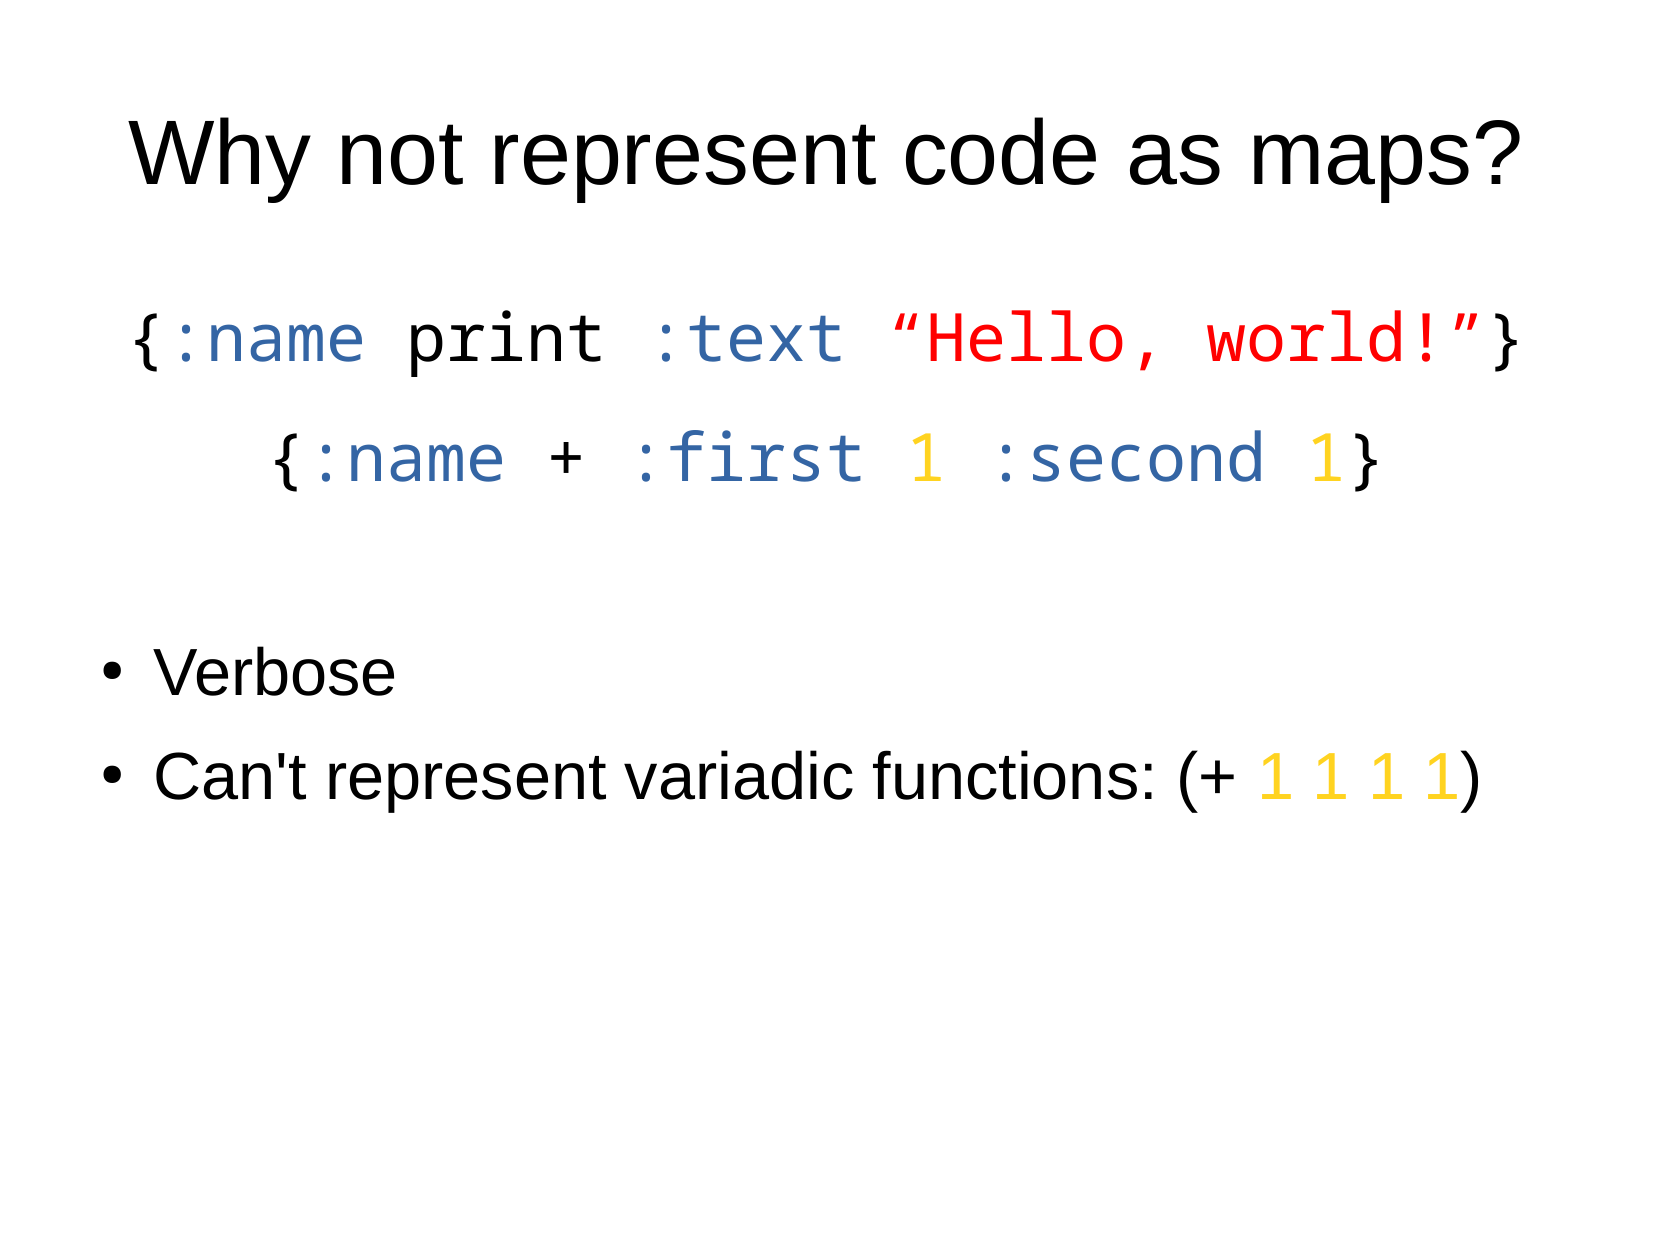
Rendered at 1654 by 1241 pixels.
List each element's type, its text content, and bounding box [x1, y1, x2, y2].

title Why not represent code as maps? [82, 49, 1571, 257]
list {:name print :text “Hello, world!”} {:name + :first 1 :second 1} Verbose Can't represent variadic functions: (+ 1 1 1 1) [82, 290, 1571, 1010]
